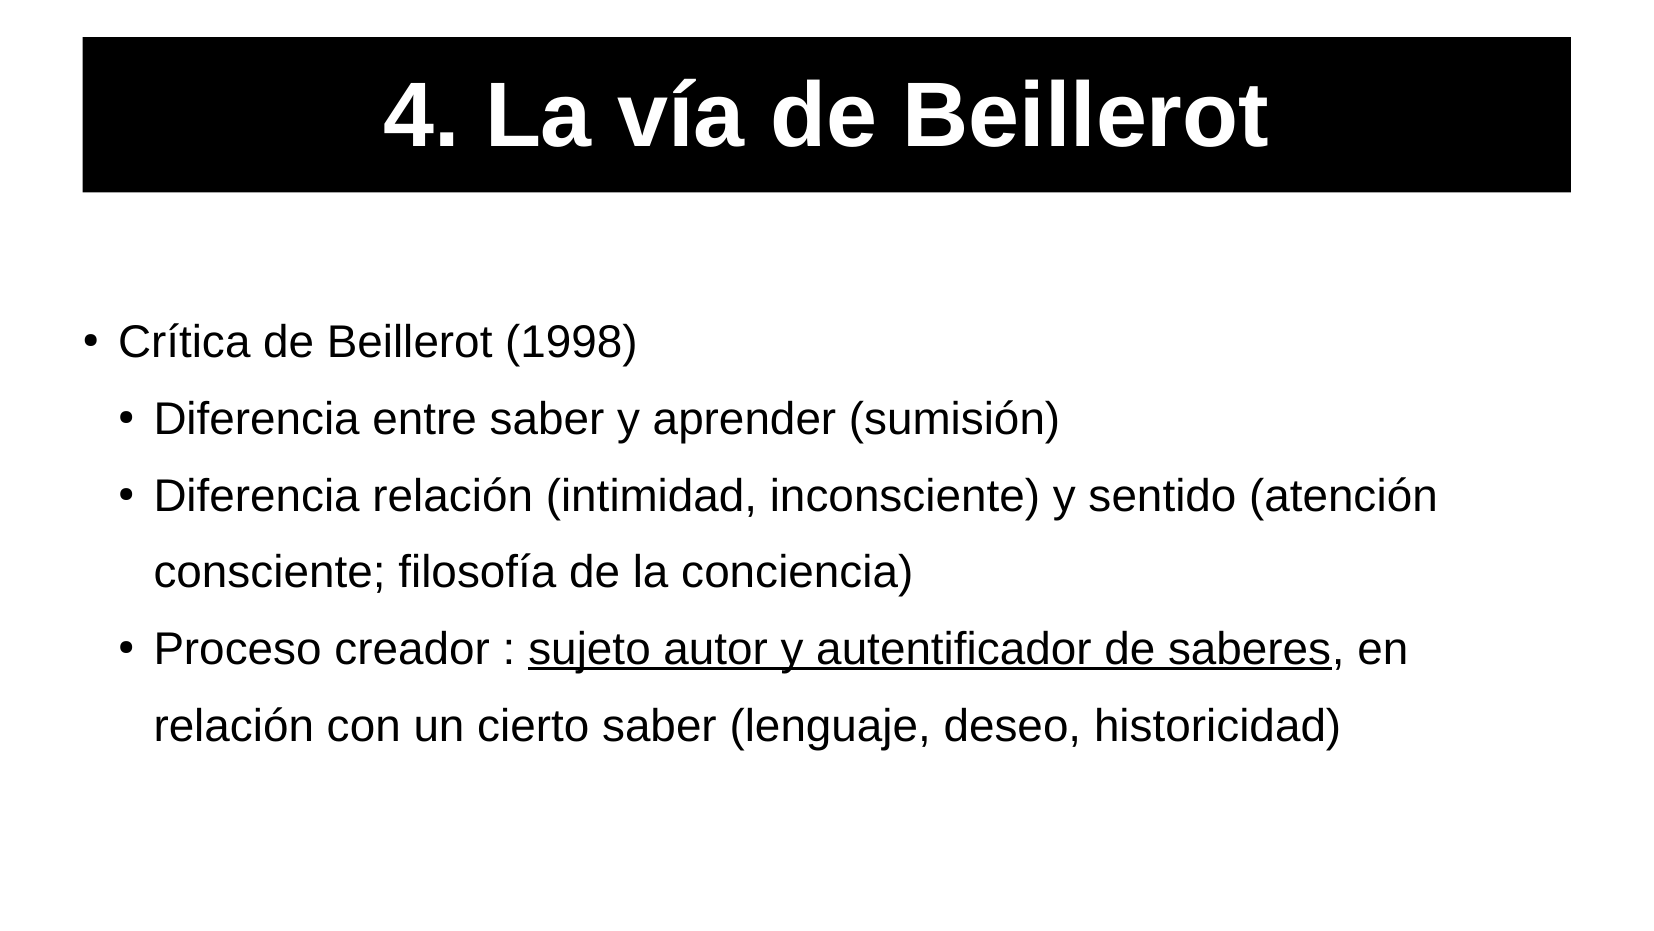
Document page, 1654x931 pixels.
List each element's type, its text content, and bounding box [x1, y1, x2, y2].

subtitle Crítica de Beillerot (1998) Diferencia entre saber y aprender (sumisión) Diferencia relación (intimidad, inconsciente) y sentido (atención consciente; filosofía de la conciencia) Proceso creador : sujeto autor y autentificador de saberes, en relación con un cierto saber (lenguaje, deseo, historicidad) [82, 215, 1571, 829]
title 4. La vía de Beillerot [82, 37, 1571, 193]
